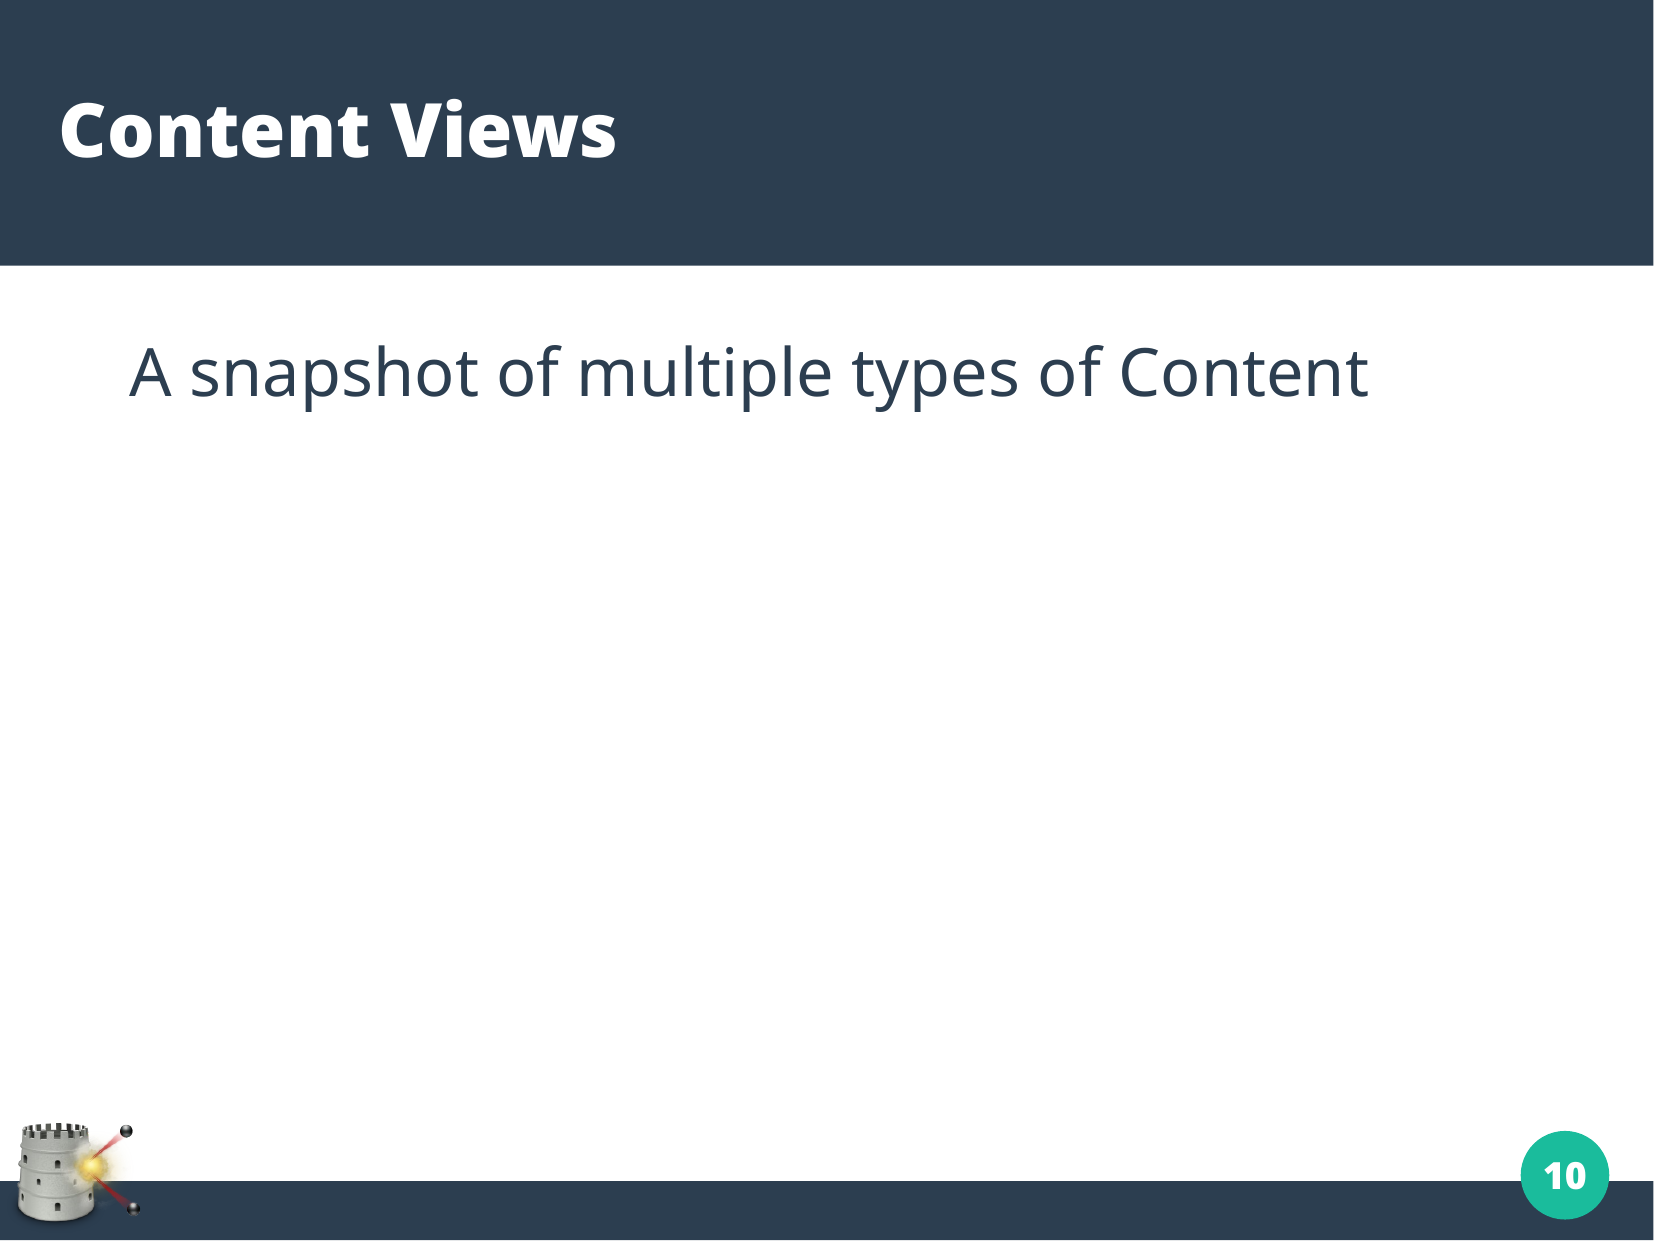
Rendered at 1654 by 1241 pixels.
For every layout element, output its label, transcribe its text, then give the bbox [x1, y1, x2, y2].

list A snapshot of multiple types of Content [59, 324, 1595, 1152]
picture [5, 1104, 148, 1241]
title Content Views [59, 49, 1595, 207]
